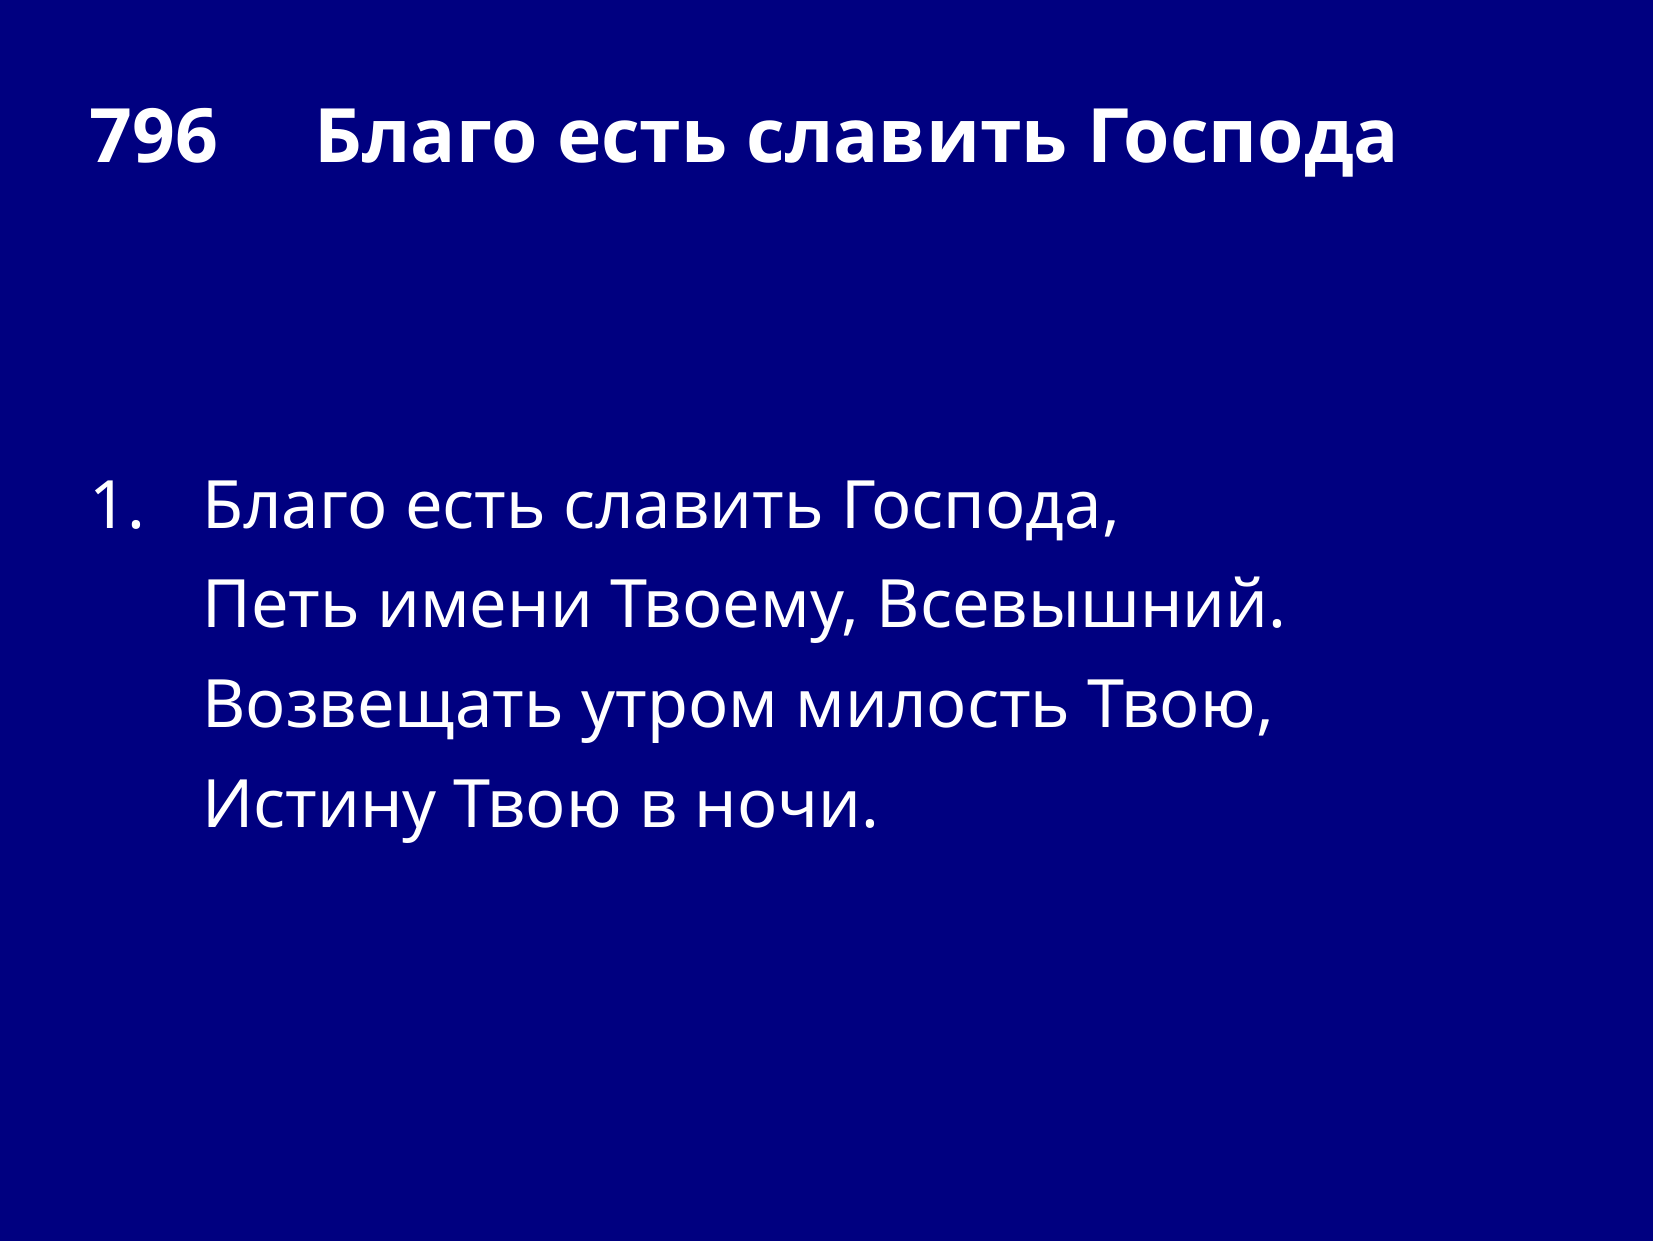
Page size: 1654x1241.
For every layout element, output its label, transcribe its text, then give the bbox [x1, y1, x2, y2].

text_box 796 Благо есть славить Господа [75, 75, 1576, 188]
text_box 1. Благо есть славить Господа, Петь имени Твоему, Всевышний. Возвещать утром милость Твою, Истину Твою в ночи. [75, 188, 1576, 1163]
